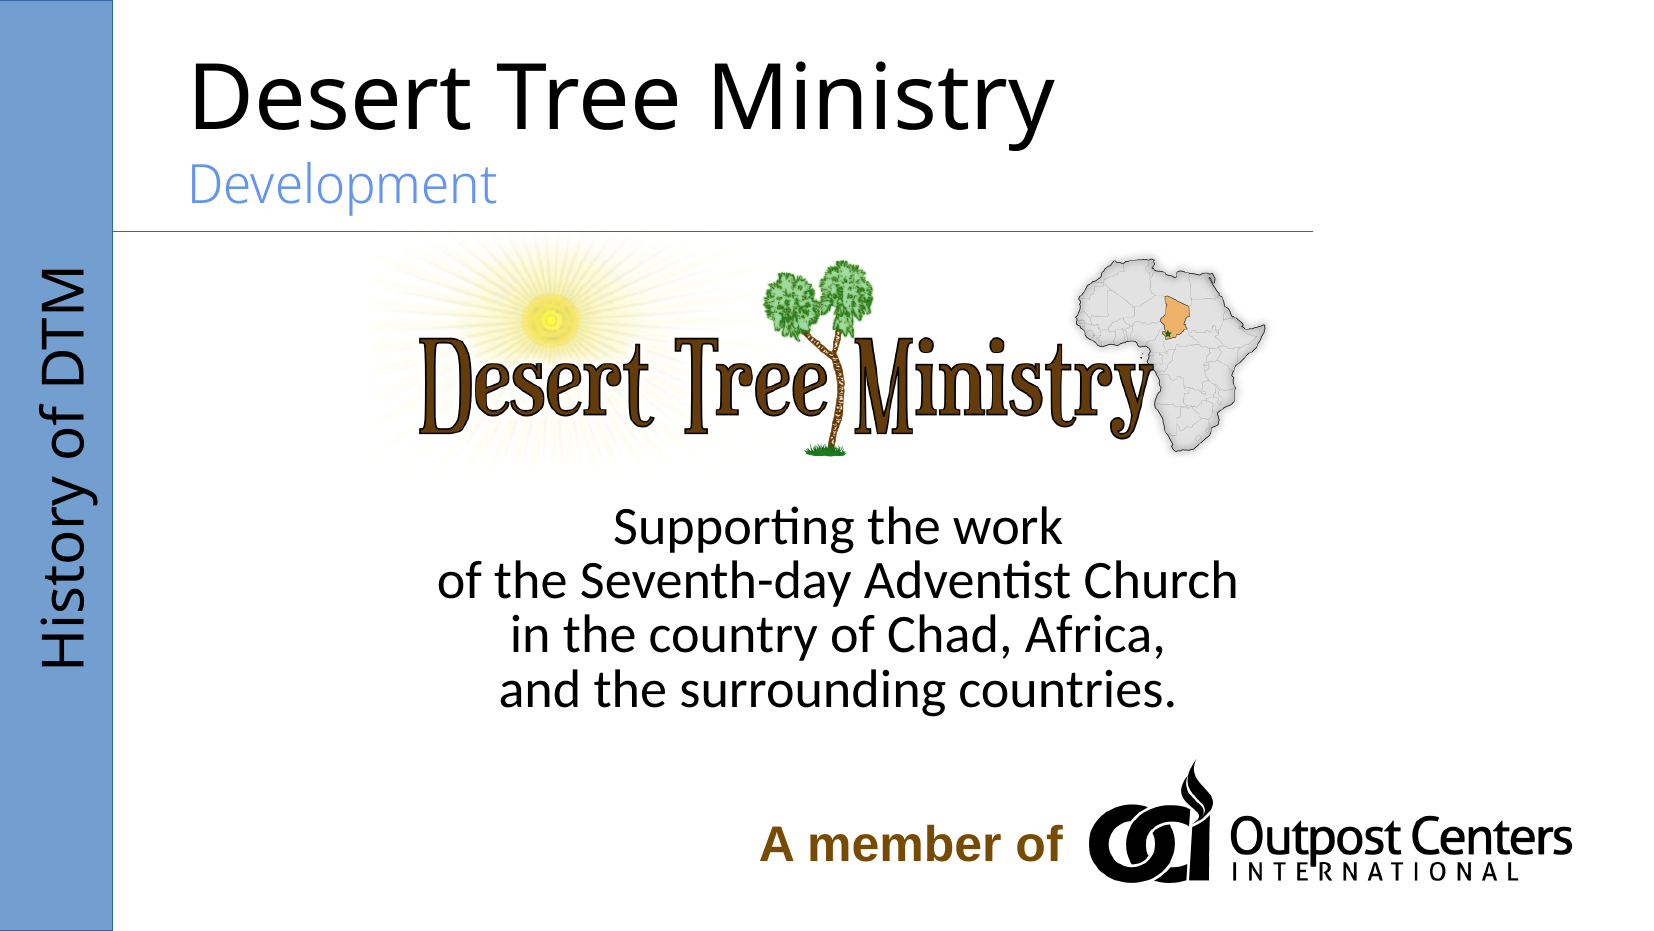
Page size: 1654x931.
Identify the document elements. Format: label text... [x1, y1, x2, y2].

text_box [0, 0, 113, 931]
title Development [187, 232, 372, 239]
picture [1065, 743, 1595, 898]
title Desert Tree Ministry [187, 33, 1571, 125]
text_box Supporting the work of the Seventh-day Adventist Church in the country of Chad, Africa, and the surrounding countries. [295, 496, 1382, 729]
title Development [187, 125, 1571, 239]
text_box History of DTM [13, 37, 105, 901]
text_box A member of [744, 809, 1188, 892]
picture [372, 215, 1292, 478]
